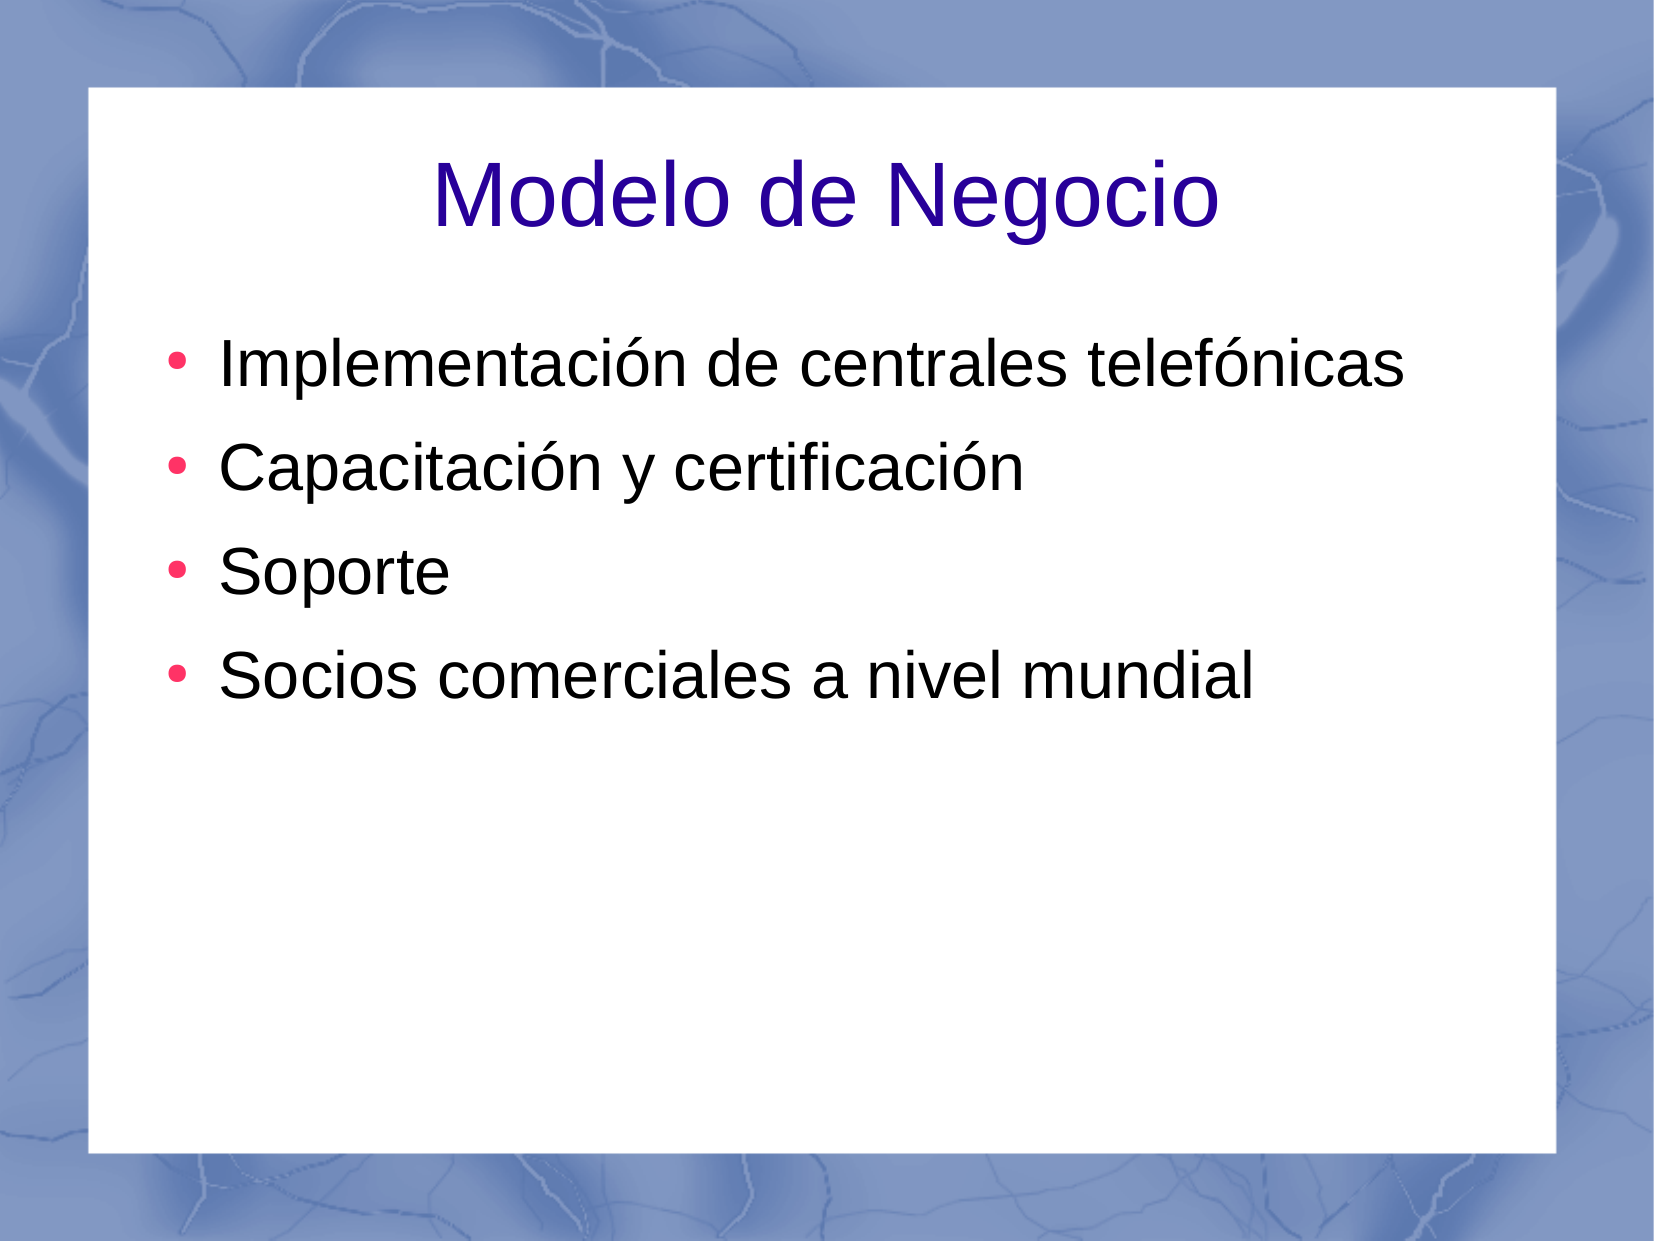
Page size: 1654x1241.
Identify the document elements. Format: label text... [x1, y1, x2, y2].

picture [0, 0, 1654, 1241]
list Implementación de centrales telefónicas Capacitación y certificación Soporte Socios comerciales a nivel mundial [147, 325, 1506, 1045]
title Modelo de Negocio [118, 90, 1536, 298]
